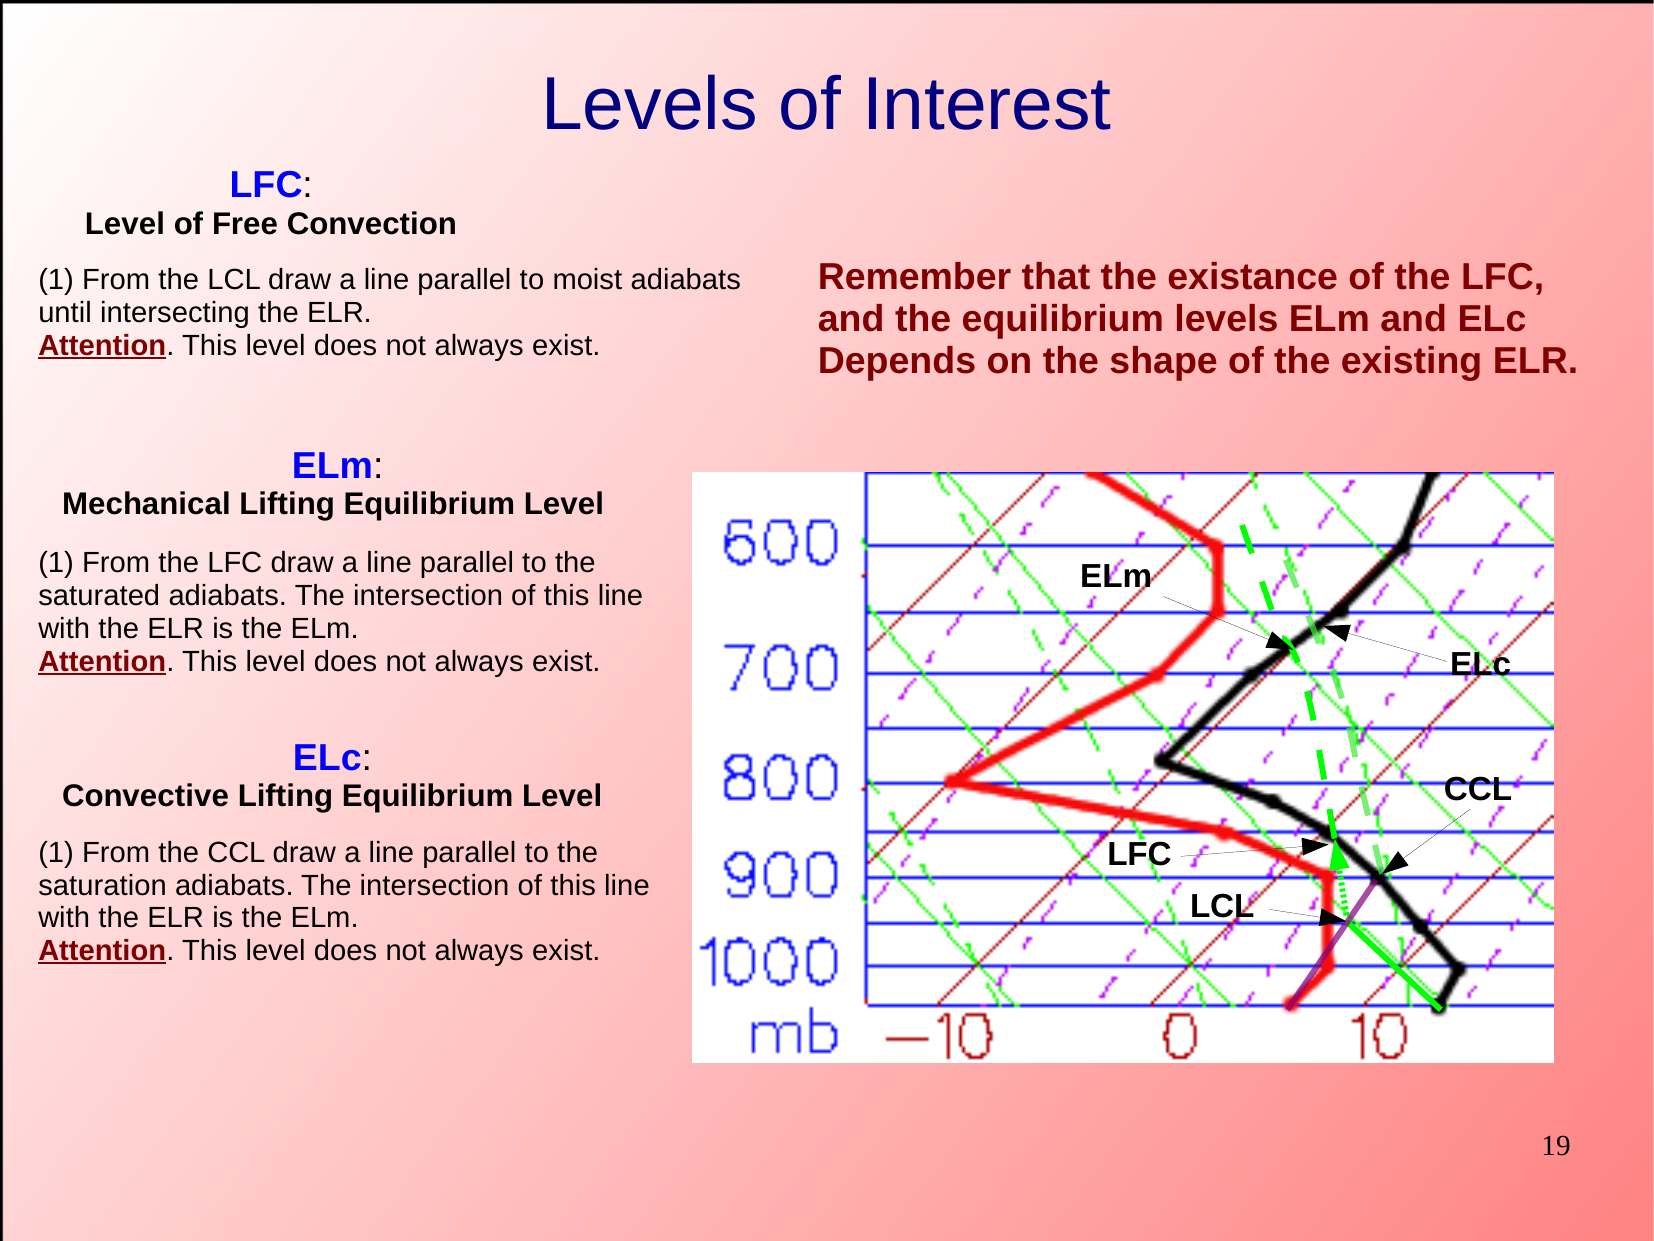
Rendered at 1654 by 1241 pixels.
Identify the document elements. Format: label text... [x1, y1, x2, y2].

text_box (1) From the CCL draw a line parallel to the saturation adiabats. The intersection of this line with the ELR is the ELm. Attention. This level does not always exist. [23, 828, 668, 975]
text_box (1) From the LCL draw a line parallel to moist adiabats until intersecting the ELR. Attention. This level does not always exist. [23, 255, 803, 402]
text_box ELm [1065, 550, 1170, 603]
text_box ELc: Convective Lifting Equilibrium Level [47, 729, 618, 821]
text_box LFC: Level of Free Convection [70, 166, 477, 249]
text_box LFC [1092, 828, 1191, 880]
text_box ELm: Mechanical Lifting Equilibrium Level [47, 437, 694, 529]
text_box CCL [1429, 763, 1531, 815]
text_box ELc [1435, 637, 1536, 690]
text_box Remember that the existance of the LFC, and the equilibrium levels ELm and ELc Depends on the shape of the existing ELR. [803, 248, 1641, 432]
text_box LCL [1175, 879, 1276, 932]
picture [0, 0, 1654, 1241]
title Levels of Interest [20, 41, 1633, 166]
text_box (1) From the LFC draw a line parallel to the saturated adiabats. The intersection of this line with the ELR is the ELm. Attention. This level does not always exist. [23, 539, 668, 718]
